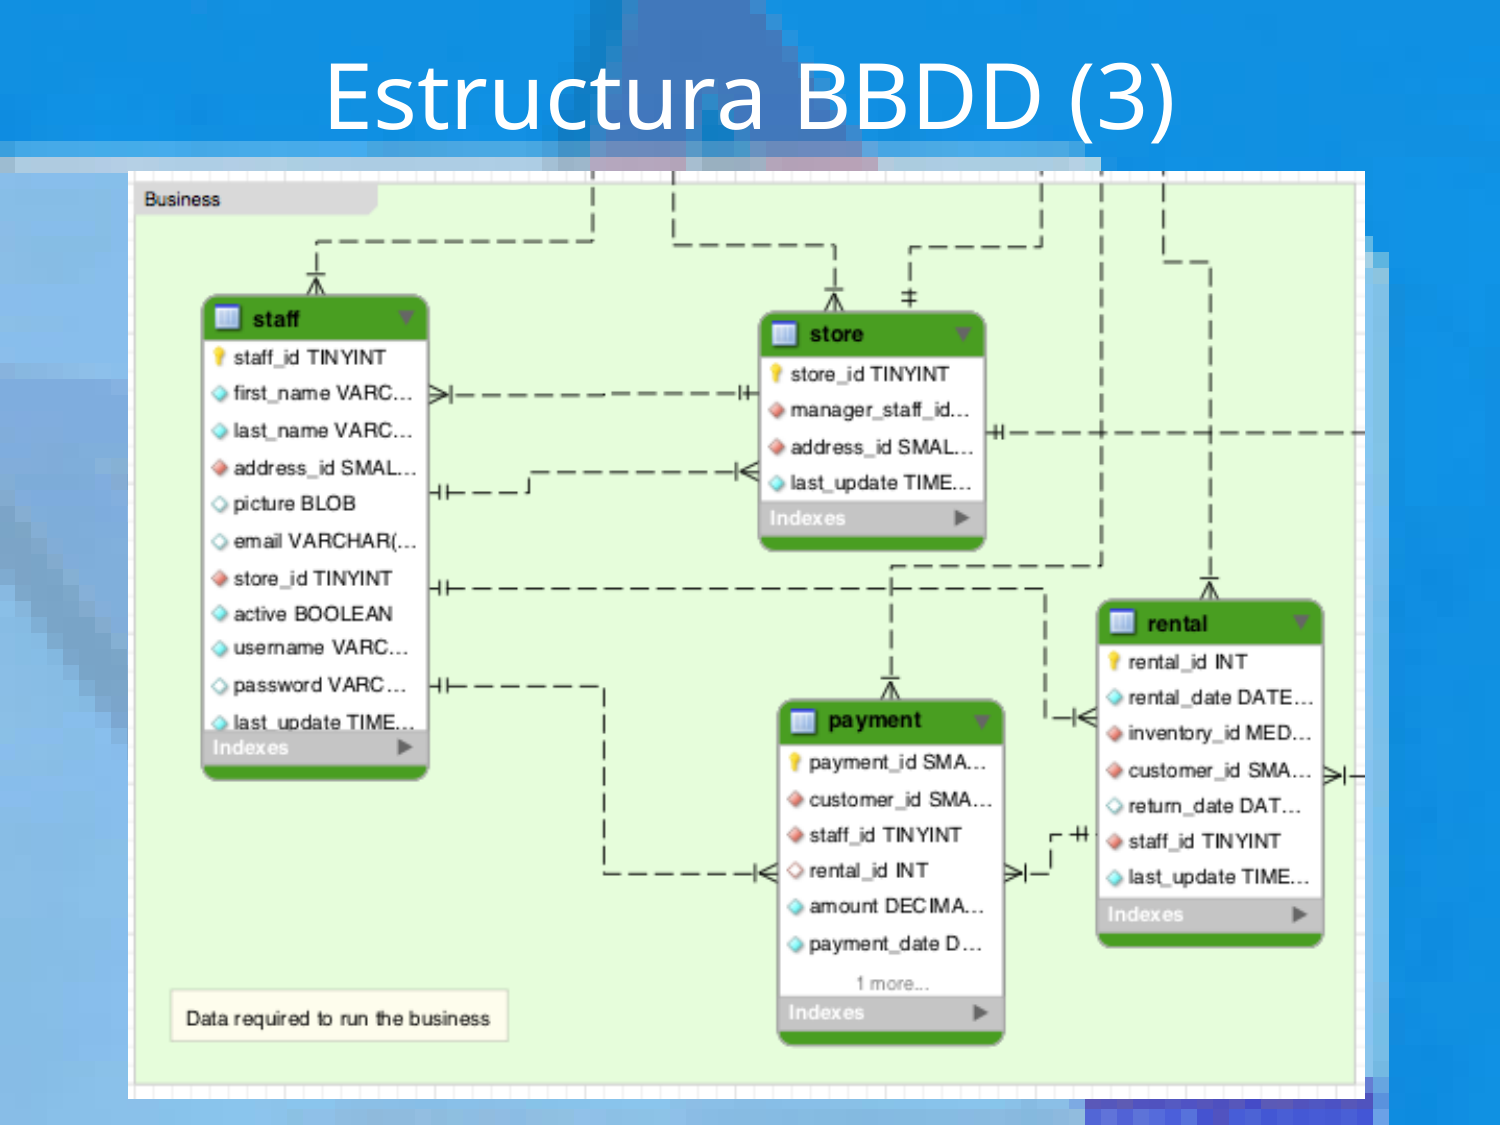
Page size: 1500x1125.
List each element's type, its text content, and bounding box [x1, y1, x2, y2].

picture [0, 0, 1500, 1125]
title Estructura BBDD (3) [112, 0, 1388, 214]
